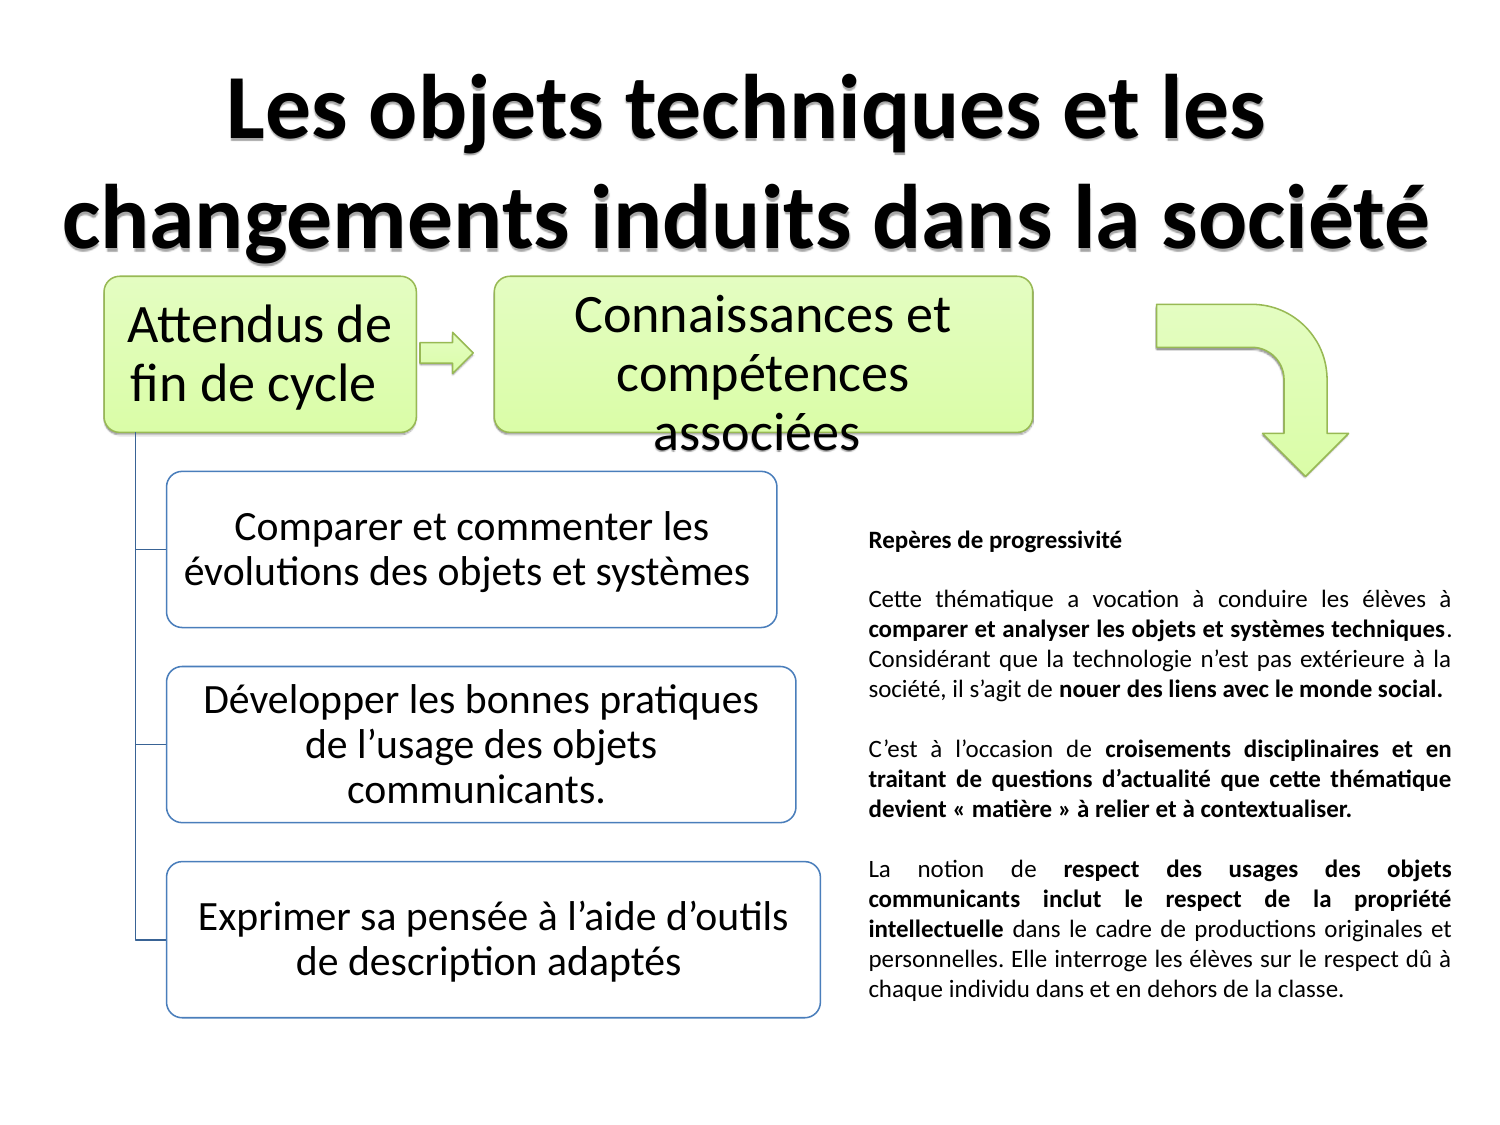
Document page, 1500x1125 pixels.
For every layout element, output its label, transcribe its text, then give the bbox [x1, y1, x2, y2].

text_box Comparer et commenter les évolutions des objets et systèmes [166, 471, 777, 628]
text_box Développer les bonnes pratiques de l’usage des objets communicants. [166, 666, 796, 823]
text_box Exprimer sa pensée à l’aide d’outils de description adaptés [166, 861, 821, 1018]
text_box Attendus de fin de cycle [104, 276, 417, 433]
text_box Connaissances et compétences associées [494, 276, 1033, 433]
text_box [420, 332, 474, 374]
title Les objets techniques et les changements induits dans la société [20, 39, 1474, 198]
text_box [1156, 304, 1349, 477]
text_box Repères de progressivité Cette thématique a vocation à conduire les élèves à comparer et analyser les objets et systèmes techniques. Considérant que la technologie n’est pas extérieure à la société, il s’agit de nouer des liens avec le monde social. C’est à l’occasion de croisements disciplinaires et en traitant de questions d’actualité que cette thématique devient « matière » à relier et à contextualiser. La notion de respect des usages des objets communicants inclut le respect de la propriété intellectuelle dans le cadre de productions originales et personnelles. Elle interroge les élèves sur le respect dû à chaque individu dans et en dehors de la classe. [854, 516, 1474, 1010]
